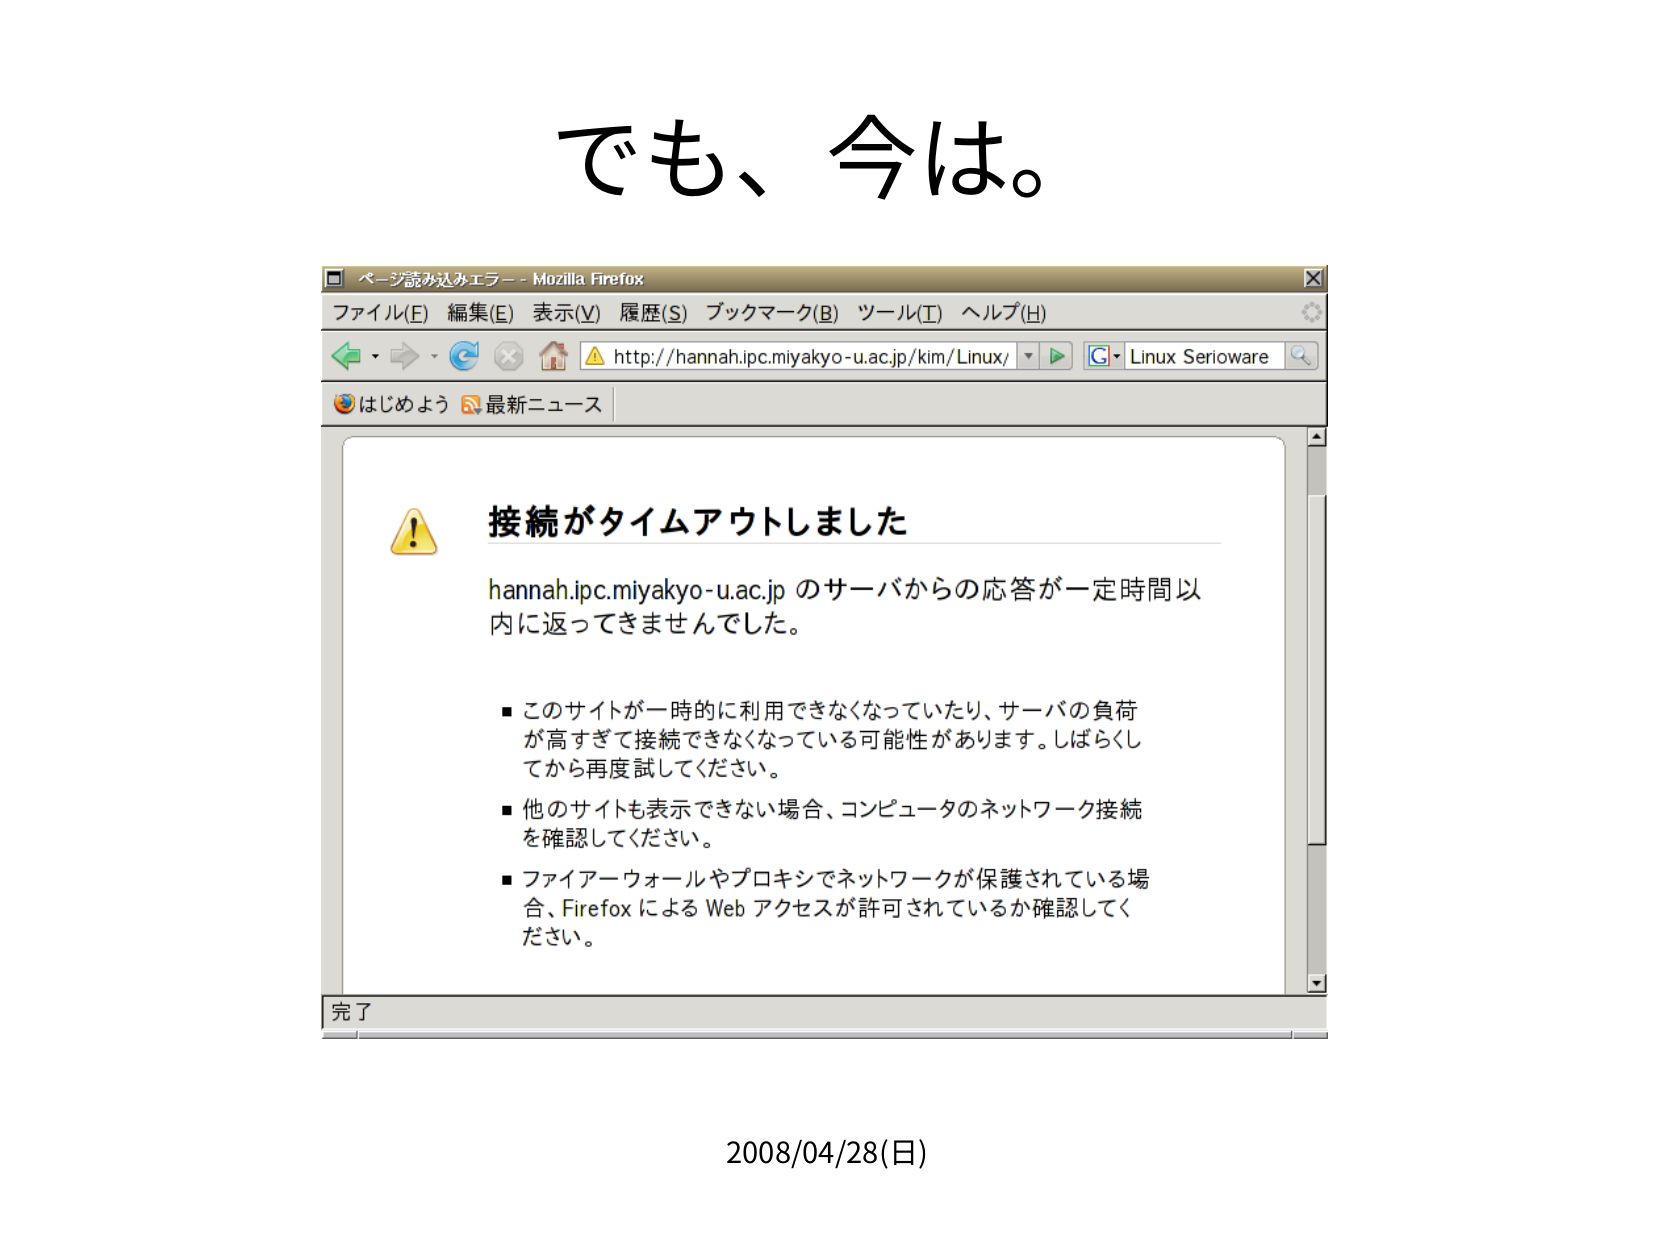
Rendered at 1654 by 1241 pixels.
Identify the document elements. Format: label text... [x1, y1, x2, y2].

title でも、今は。 [82, 56, 1571, 250]
picture [321, 265, 1328, 1039]
